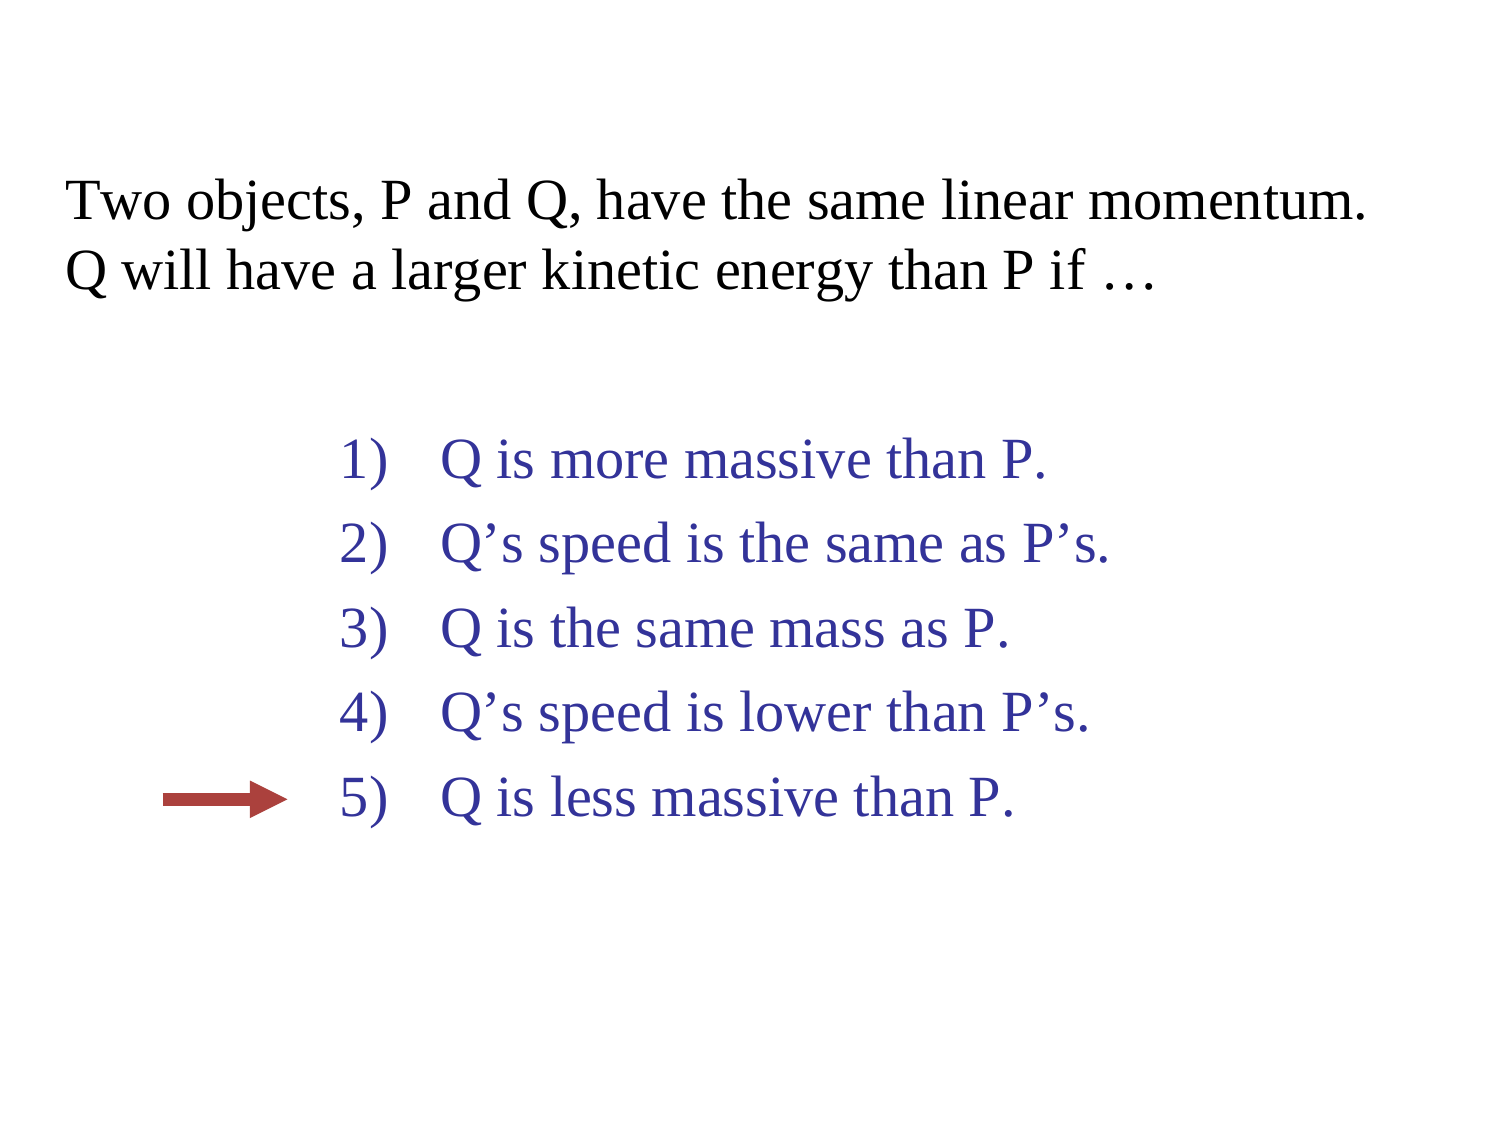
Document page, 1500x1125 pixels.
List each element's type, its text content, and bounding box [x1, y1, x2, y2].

title Two objects, P and Q, have the same linear momentum. Q will have a larger kinetic energy than P if … [49, 24, 1438, 438]
list Q is more massive than P. Q’s speed is the same as P’s. Q is the same mass as P. Q’s speed is lower than P’s. Q is less massive than P. [324, 412, 1200, 888]
